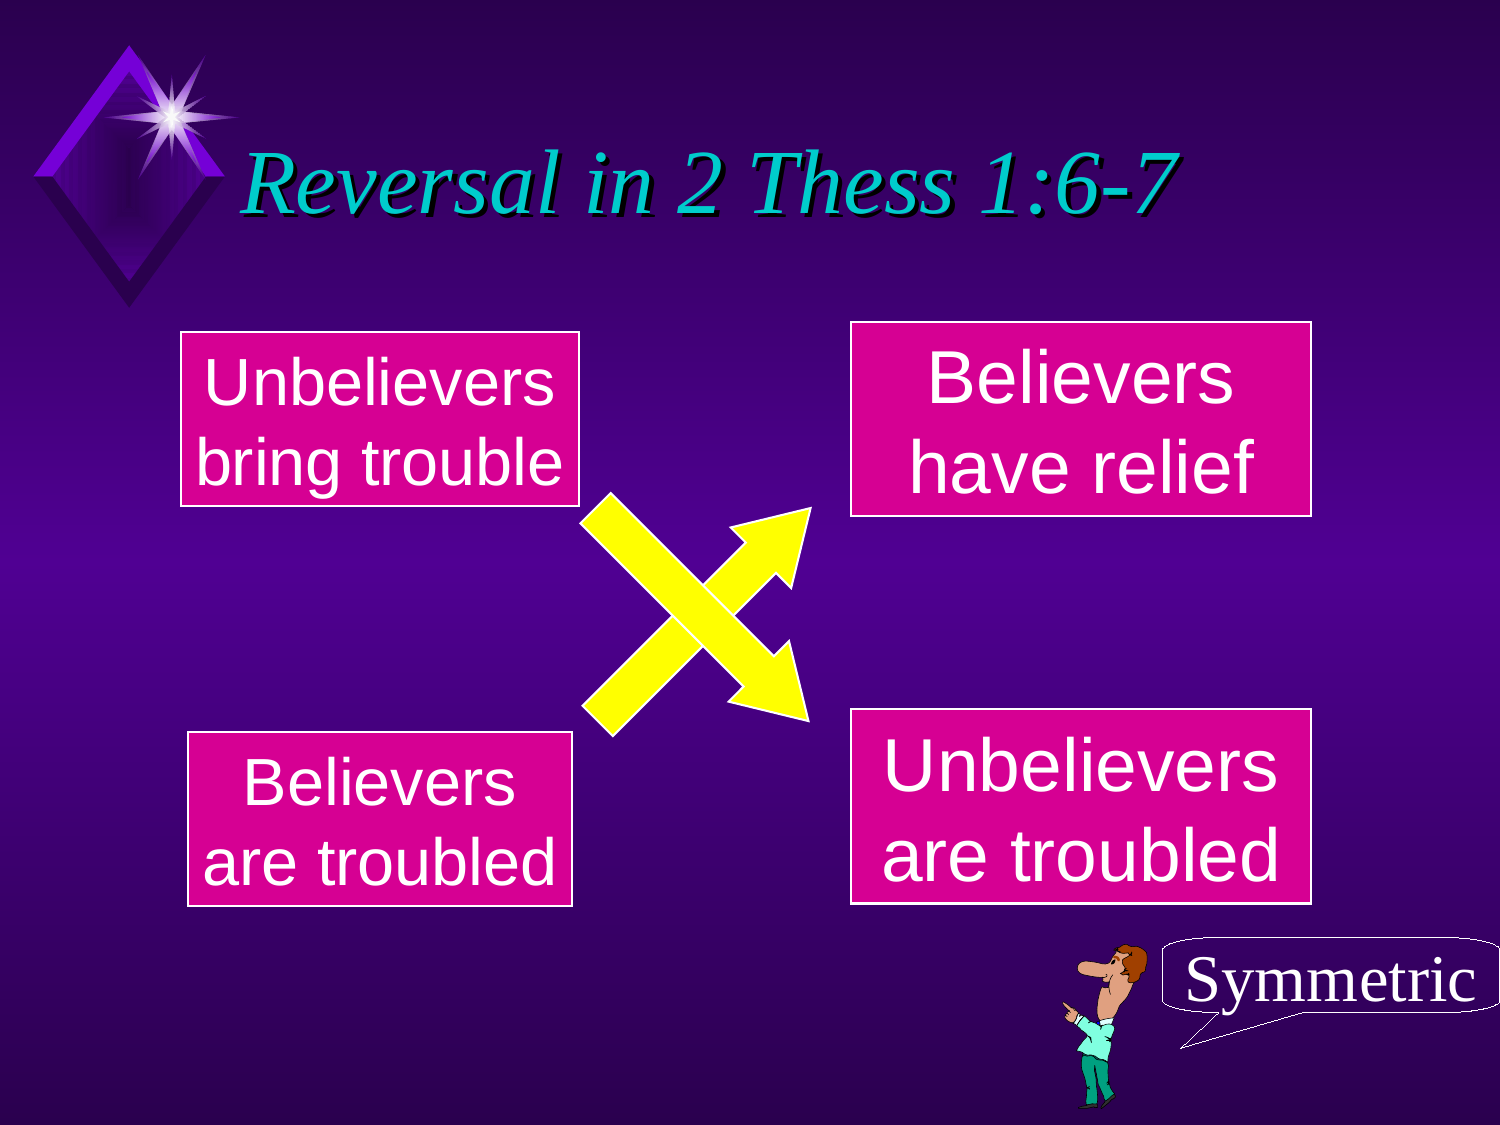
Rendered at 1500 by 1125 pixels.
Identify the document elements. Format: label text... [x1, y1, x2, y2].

chart [1061, 943, 1149, 1110]
text_box Believers have relief [851, 321, 1312, 517]
title Reversal in 2 Thess 1:6-7 [224, 78, 1388, 288]
text_box Unbelievers are troubled [851, 709, 1312, 904]
text_box Symmetric [1162, 937, 1500, 1049]
text_box Believers are troubled [188, 731, 573, 906]
text_box [580, 493, 811, 737]
text_box Unbelievers bring trouble [180, 331, 580, 506]
